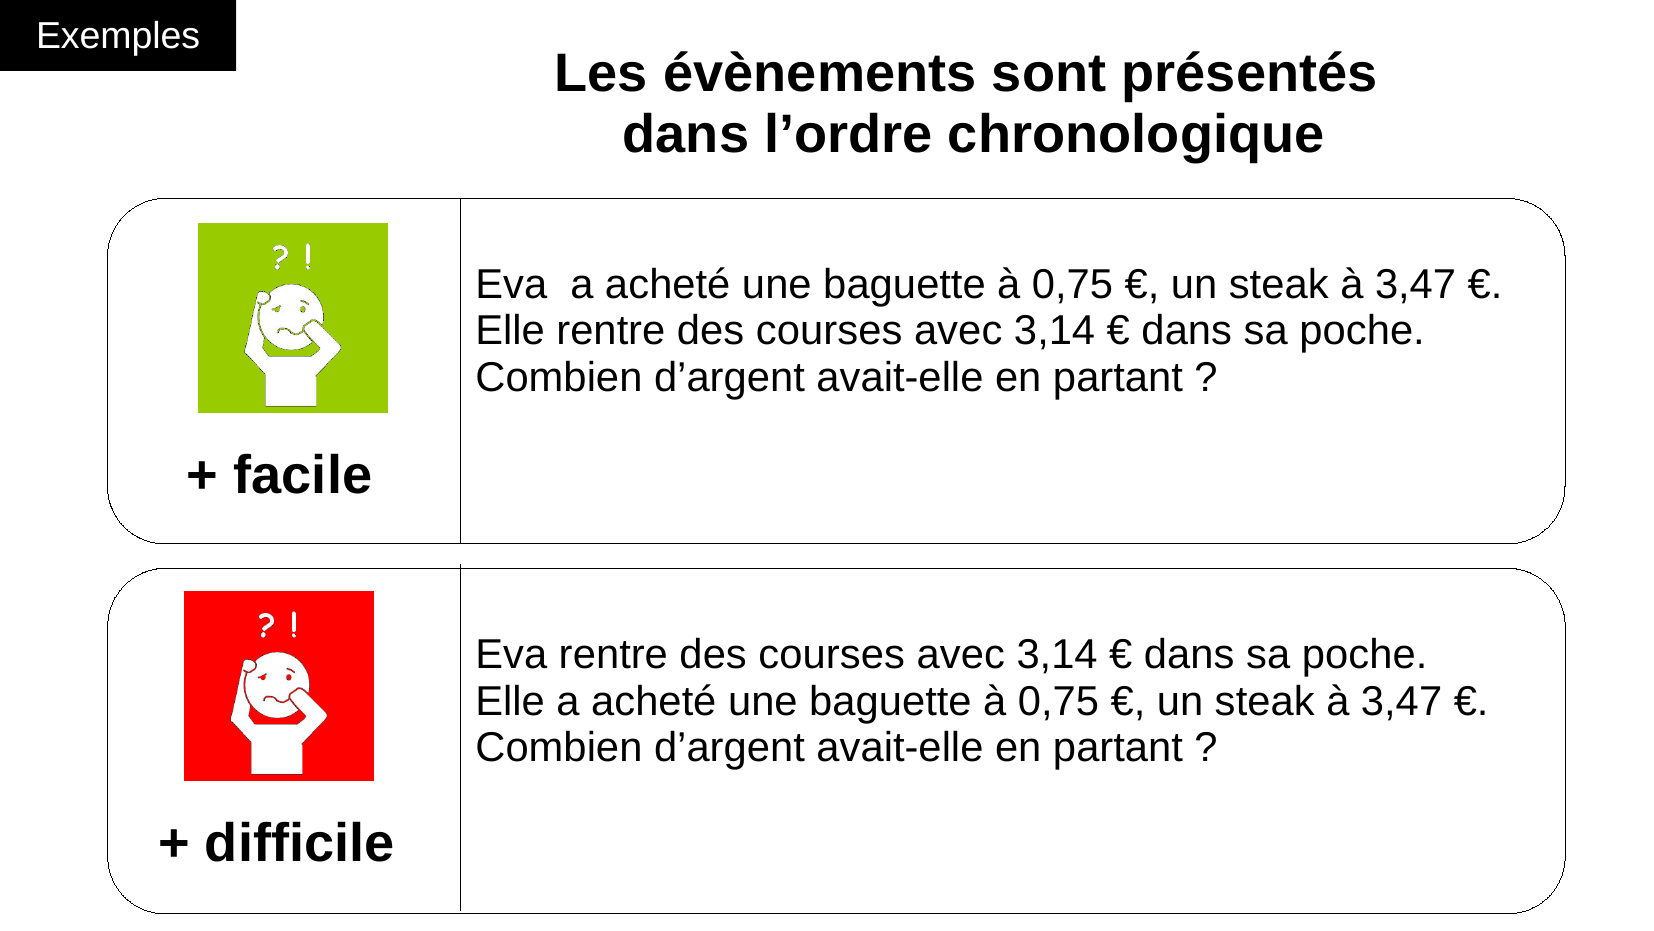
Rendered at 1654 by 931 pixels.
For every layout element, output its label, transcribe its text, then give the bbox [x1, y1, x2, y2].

text_box + facile [171, 437, 388, 515]
text_box + difficile [142, 805, 411, 883]
text_box Eva rentre des courses avec 3,14 € dans sa poche. Elle a acheté une baguette à 0,75 €, un steak à 3,47 €. Combien d’argent avait-elle en partant ? [460, 620, 1537, 781]
picture [198, 223, 388, 413]
picture [184, 591, 374, 781]
text_box Les évènements sont présentés dans l’ordre chronologique [437, 35, 1512, 189]
text_box Eva a acheté une baguette à 0,75 €, un steak à 3,47 €. Elle rentre des courses avec 3,14 € dans sa poche. Combien d’argent avait-elle en partant ? [460, 250, 1539, 411]
text_box Exemples [0, 0, 237, 71]
